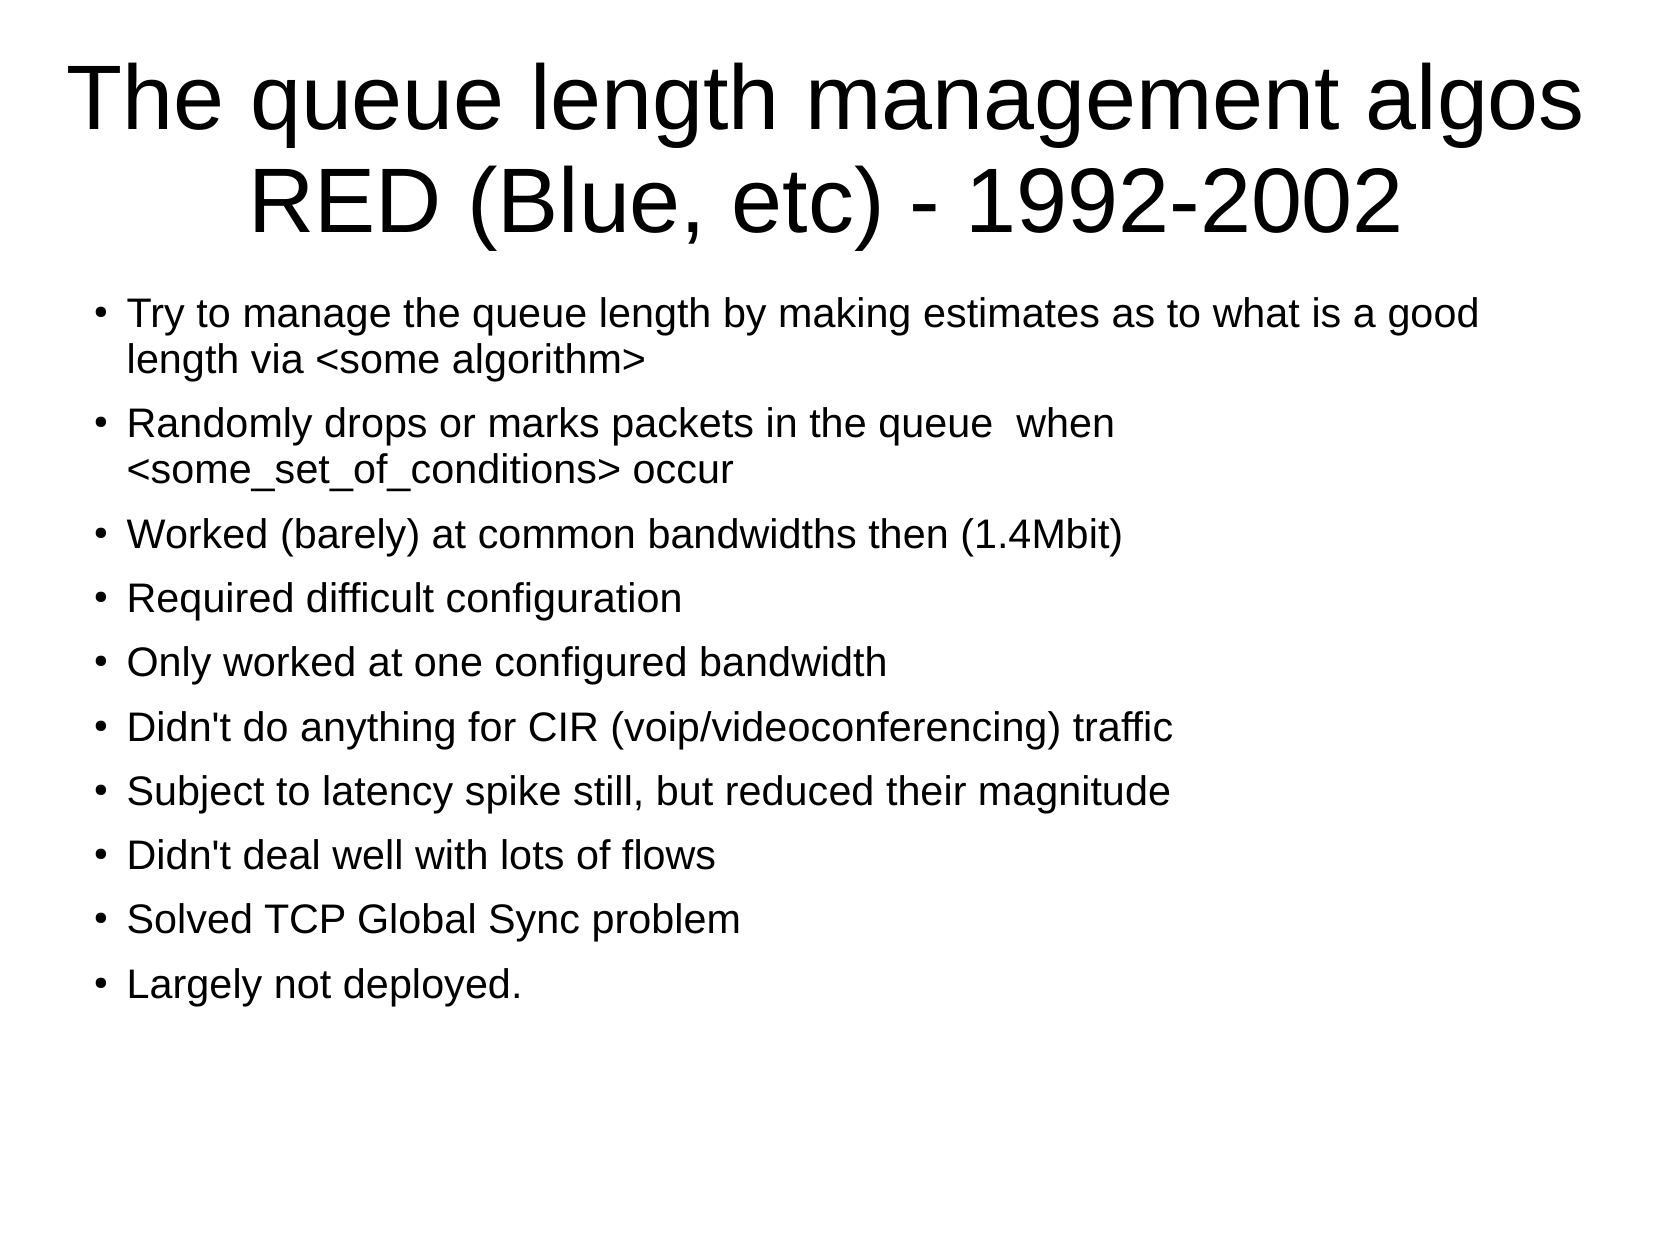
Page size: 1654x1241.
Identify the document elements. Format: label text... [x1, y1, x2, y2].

title The queue length management algos RED (Blue, etc) - 1992-2002 [0, 0, 1654, 301]
list Try to manage the queue length by making estimates as to what is a good length via <some algorithm> Randomly drops or marks packets in the queue when <some_set_of_conditions> occur Worked (barely) at common bandwidths then (1.4Mbit) Required difficult configuration Only worked at one configured bandwidth Didn't do anything for CIR (voip/videoconferencing) traffic Subject to latency spike still, but reduced their magnitude Didn't deal well with lots of flows Solved TCP Global Sync problem Largely not deployed. [82, 290, 1538, 1010]
